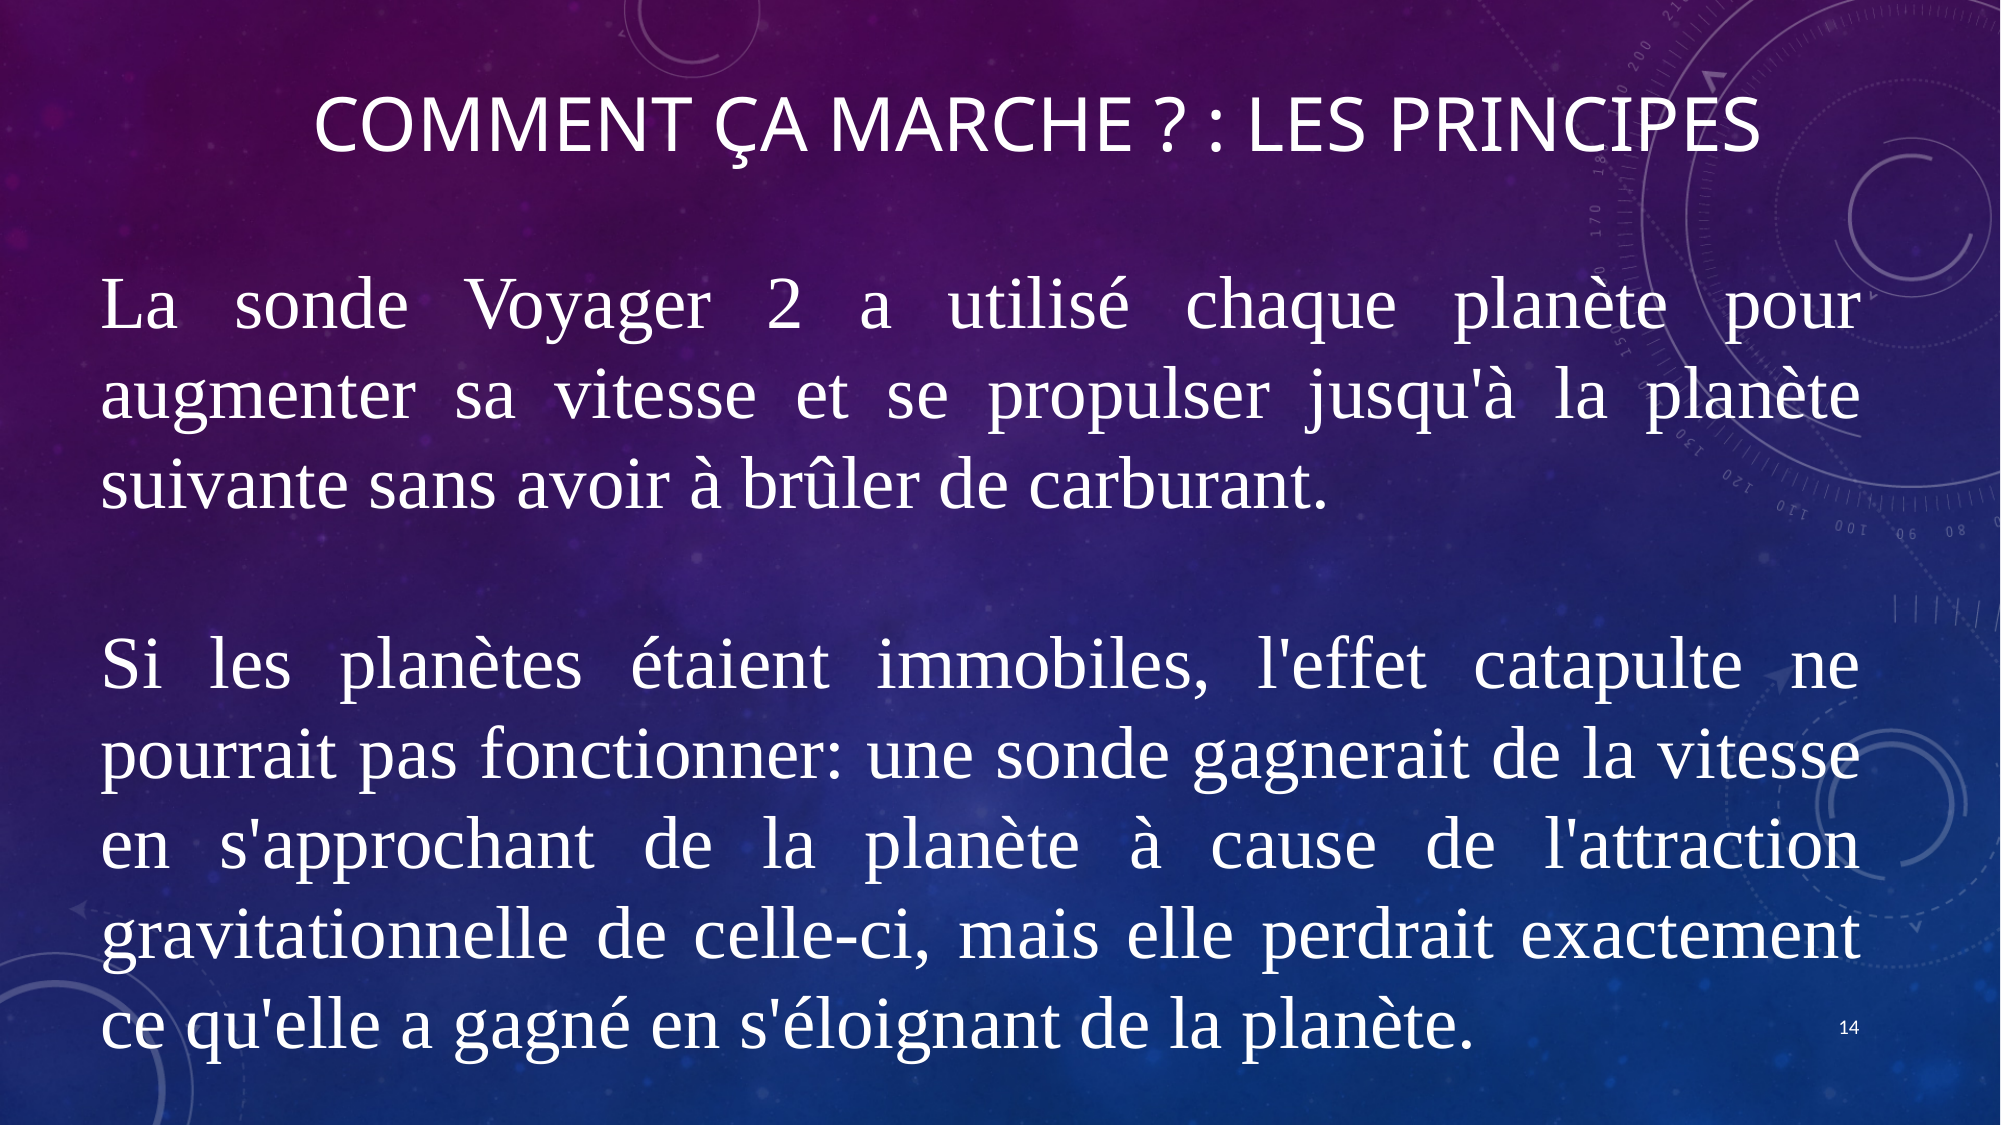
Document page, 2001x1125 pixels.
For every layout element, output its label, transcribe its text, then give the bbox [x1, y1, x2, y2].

text_box [1823, 995, 1914, 1058]
text_box La sonde Voyager 2 a utilisé chaque planète pour augmenter sa vitesse et se propulser jusqu'à la planète suivante sans avoir à brûler de carburant. Si les planètes étaient immobiles, l'effet catapulte ne pourrait pas fonctionner: une sonde gagnerait de la vitesse en s'approchant de la planète à cause de l'attraction gravitationnelle de celle-ci, mais elle perdrait exactement ce qu'elle a gagné en s'éloignant de la planète. [86, 246, 1915, 1125]
title Comment ça marche ? : Les principes [297, 14, 1824, 228]
